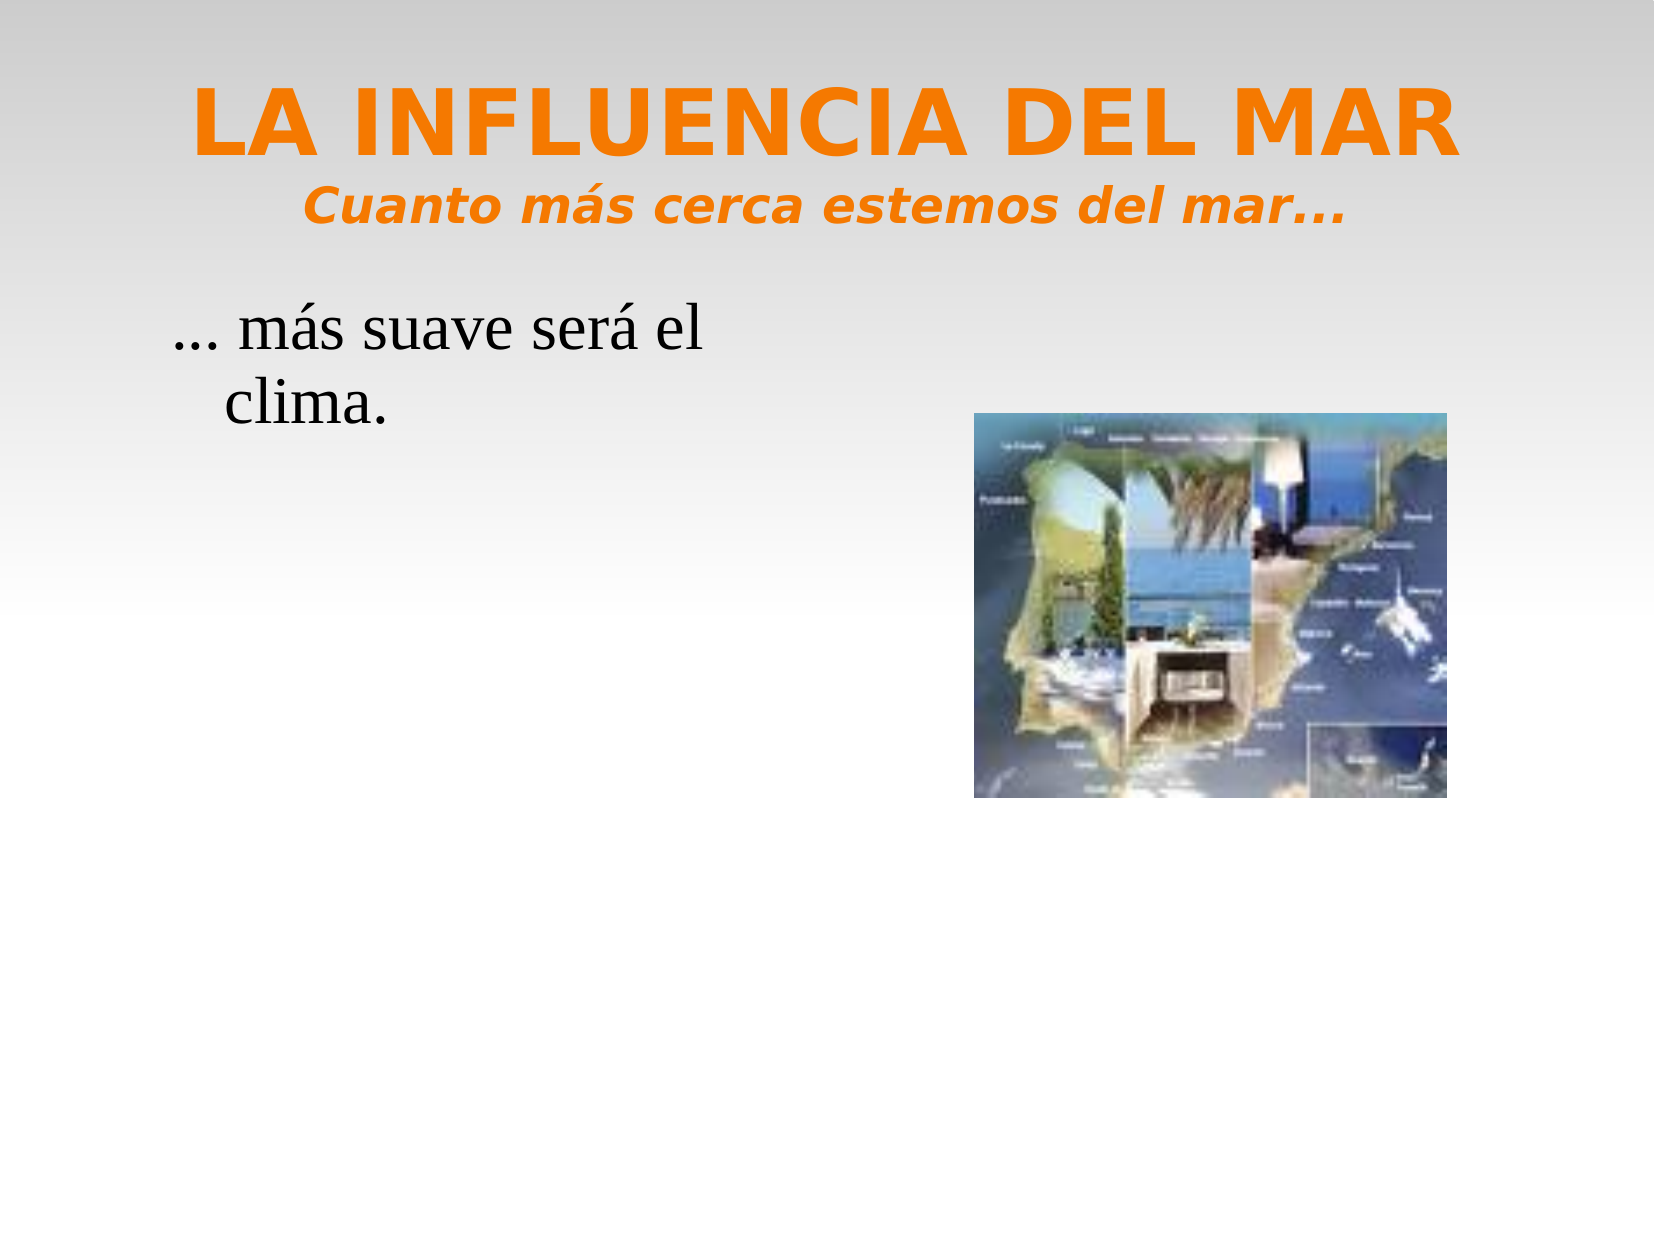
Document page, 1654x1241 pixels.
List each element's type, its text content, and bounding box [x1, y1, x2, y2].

picture [845, 290, 1572, 1109]
list ... más suave será el clima. [82, 290, 809, 1094]
title LA INFLUENCIA DEL MAR Cuanto más cerca estemos del mar... [82, 56, 1571, 250]
